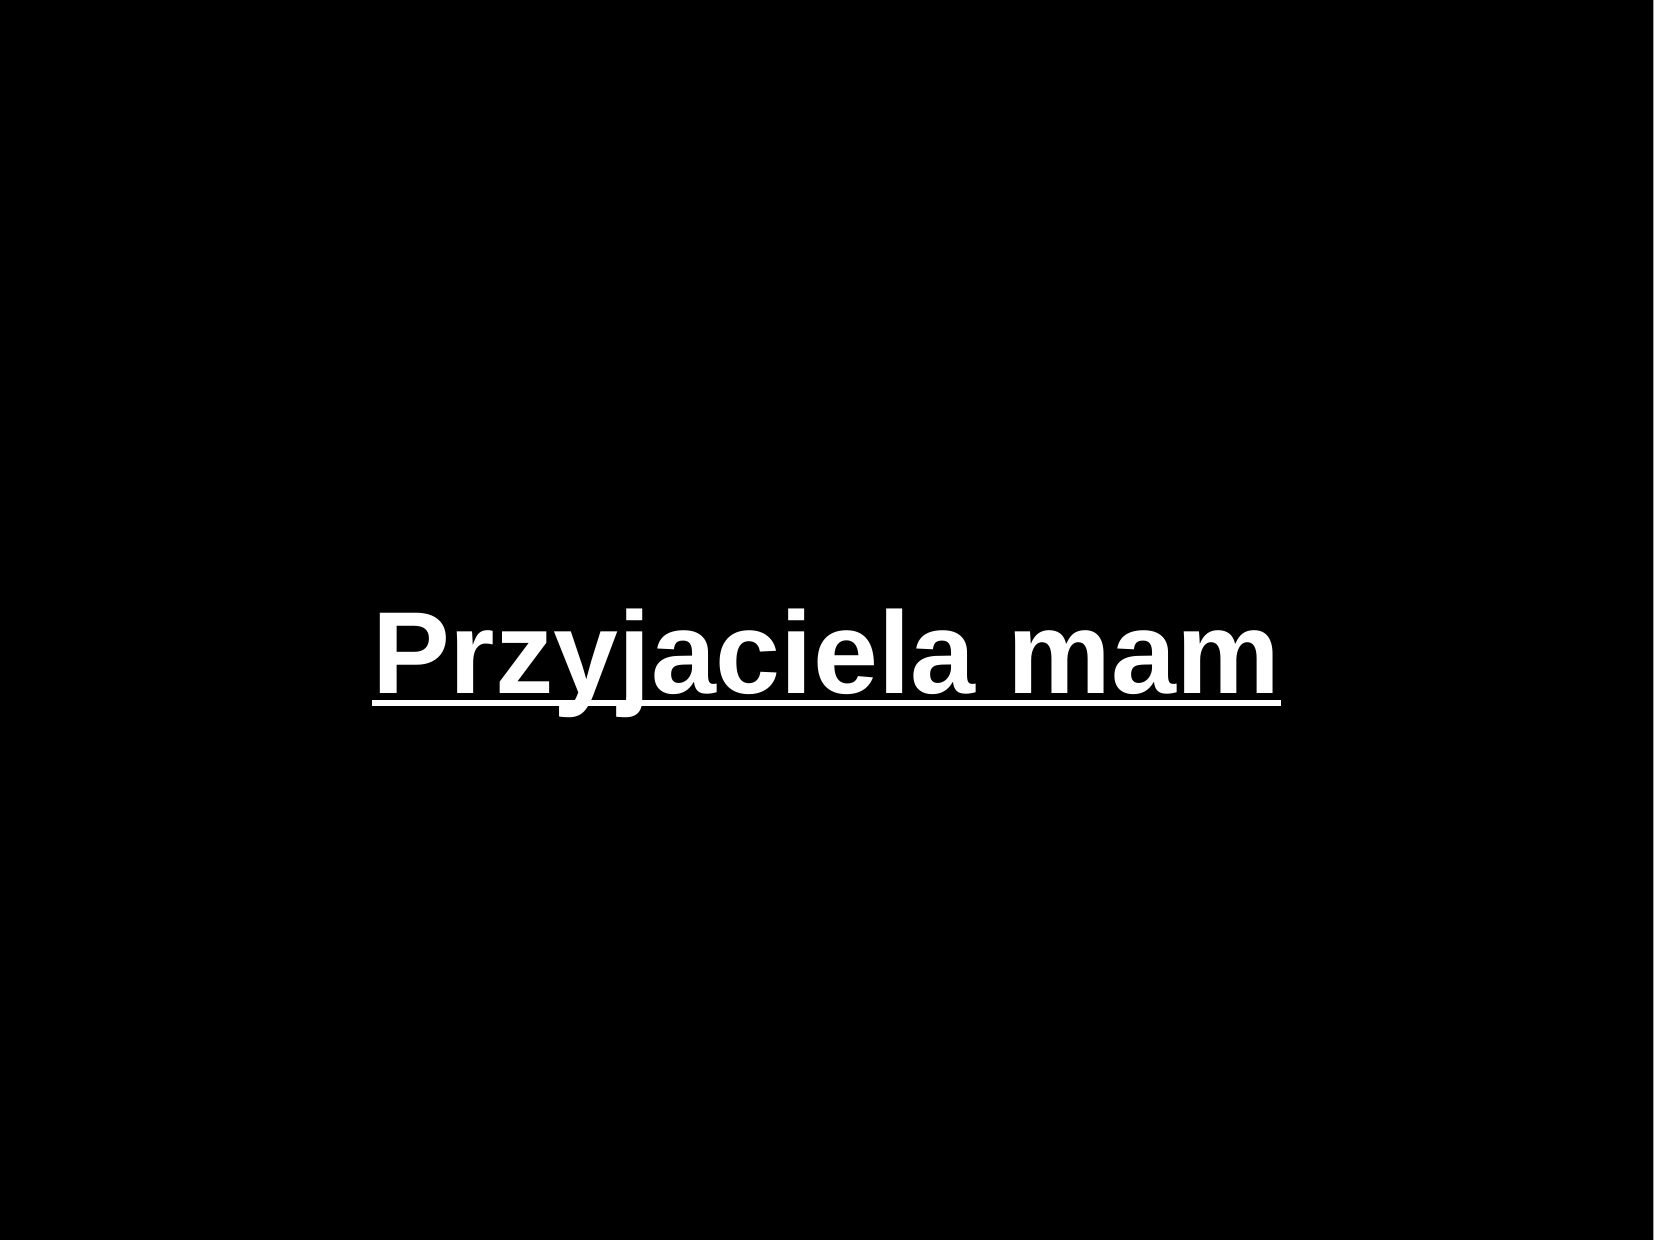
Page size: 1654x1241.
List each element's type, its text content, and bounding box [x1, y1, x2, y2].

subtitle Przyjaciela mam [0, 0, 1654, 1241]
